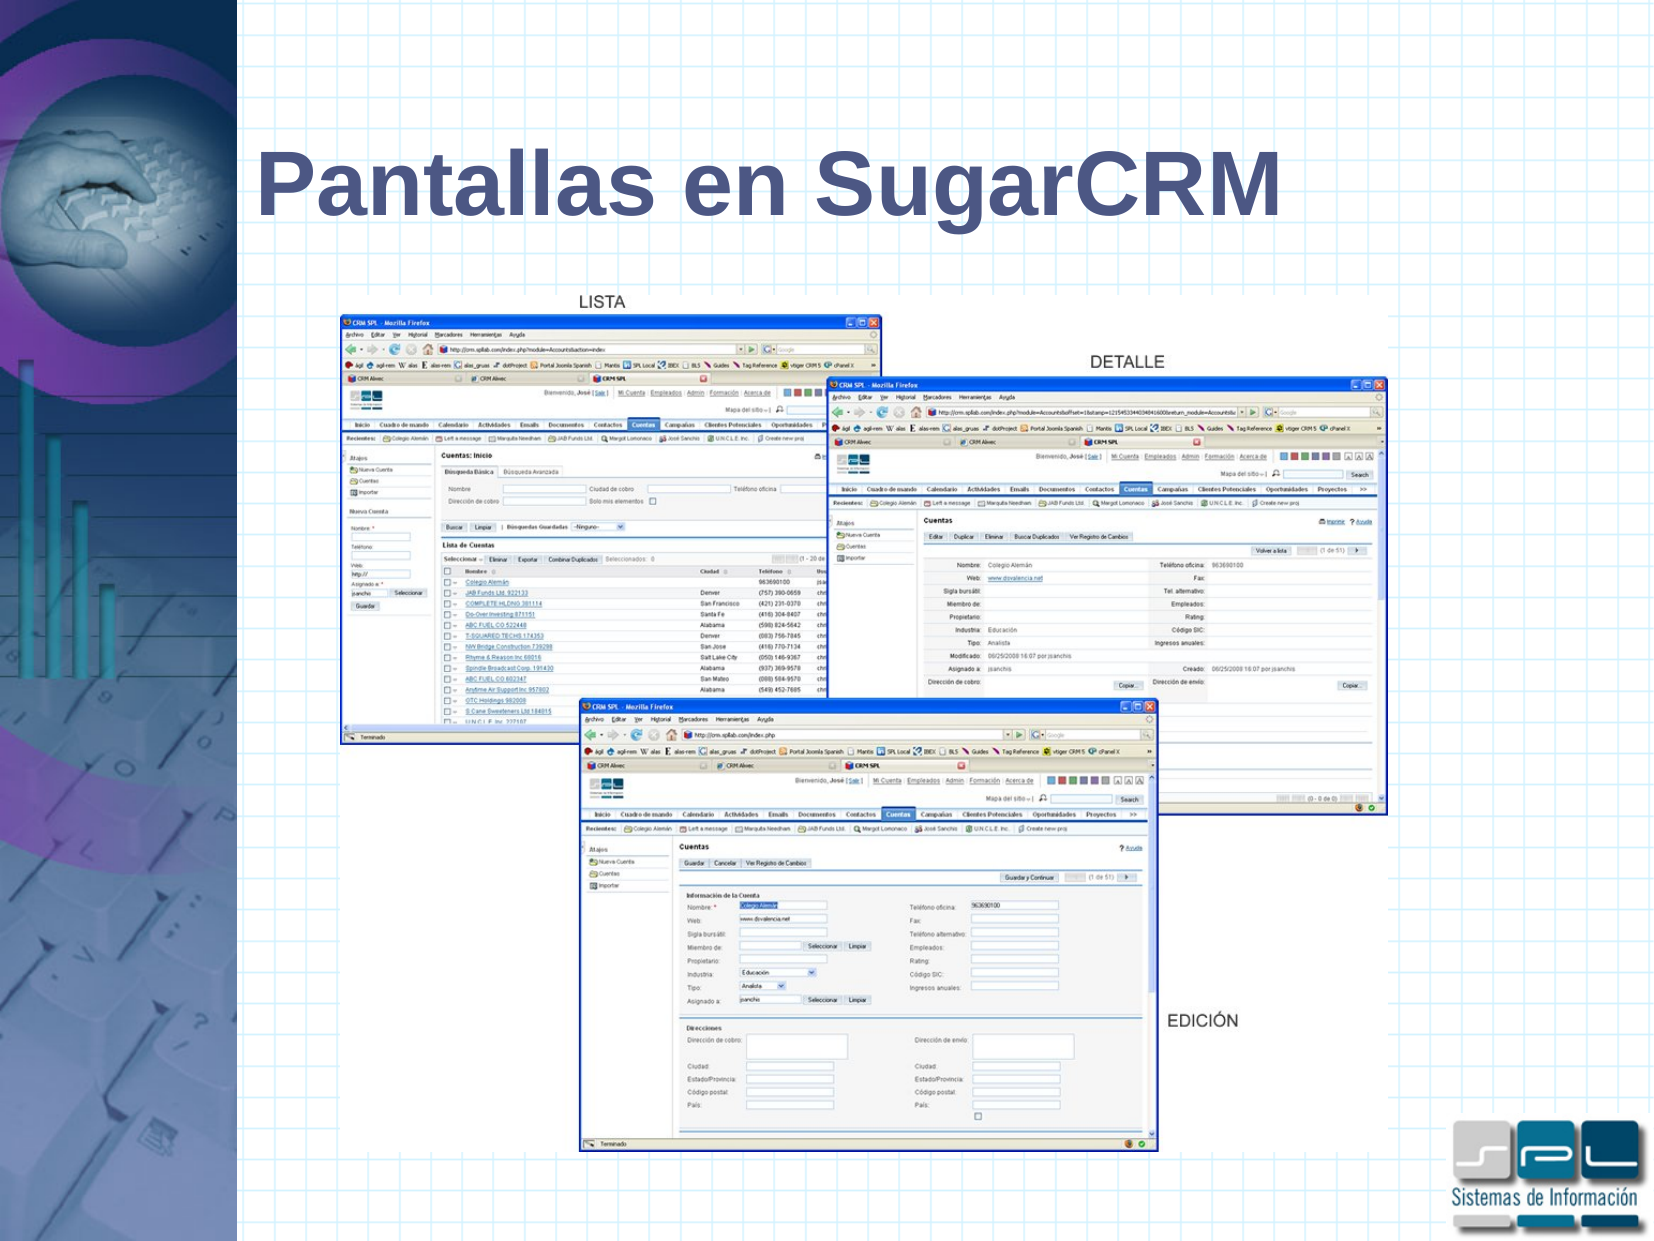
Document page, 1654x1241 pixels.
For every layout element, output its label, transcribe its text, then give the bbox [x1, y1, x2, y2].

title Pantallas en SugarCRM [254, 131, 1640, 235]
picture [0, 0, 1654, 1241]
